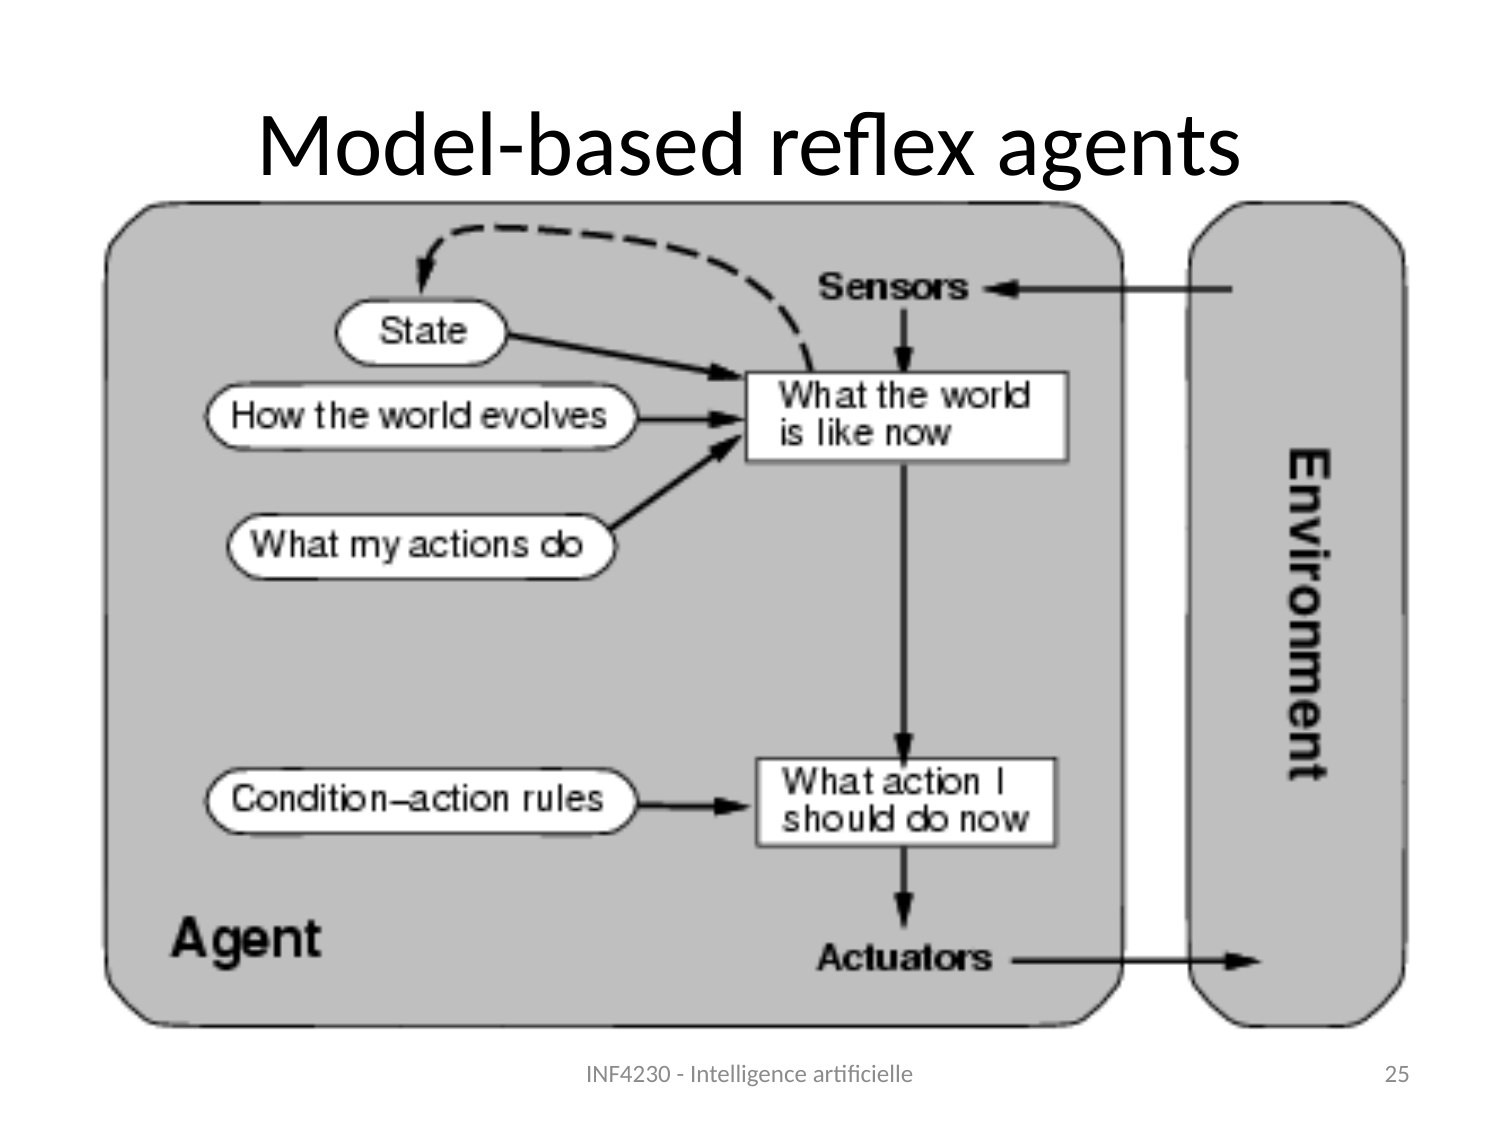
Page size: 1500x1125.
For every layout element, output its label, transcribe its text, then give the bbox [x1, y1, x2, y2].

title Model-based reflex agents [75, 45, 1425, 233]
slide_number <numéro> [1074, 1042, 1425, 1103]
picture [99, 199, 1413, 1036]
footer INF4230 - Intelligence artificielle [512, 1042, 988, 1103]
